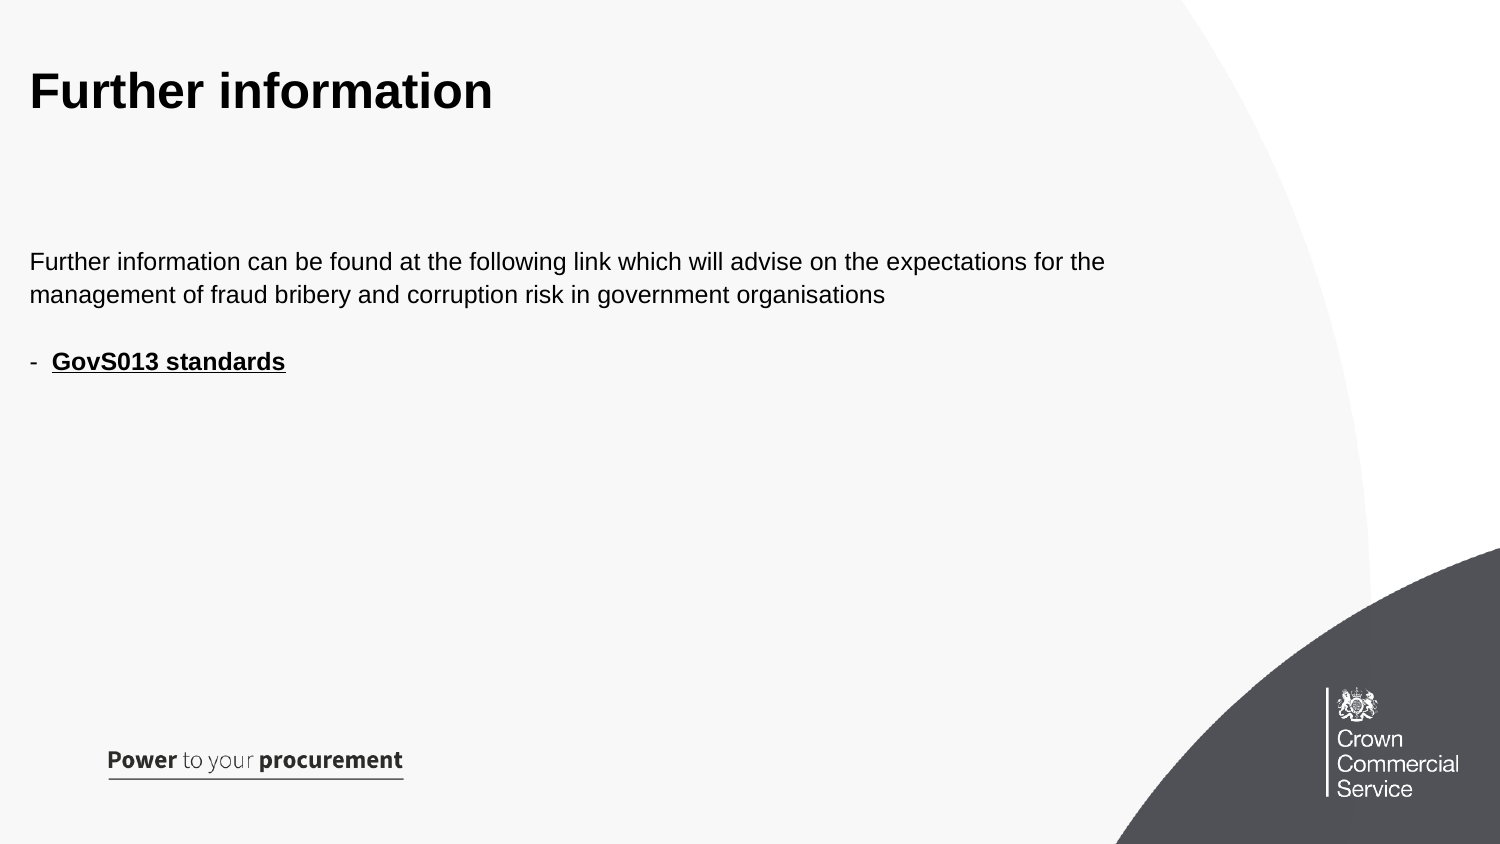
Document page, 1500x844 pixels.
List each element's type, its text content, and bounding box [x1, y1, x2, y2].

text_box Further information [29, 49, 1471, 153]
text_box Further information can be found at the following link which will advise on the expectations for the management of fraud bribery and corruption risk in government organisations - GovS013 standards [29, 211, 1123, 721]
